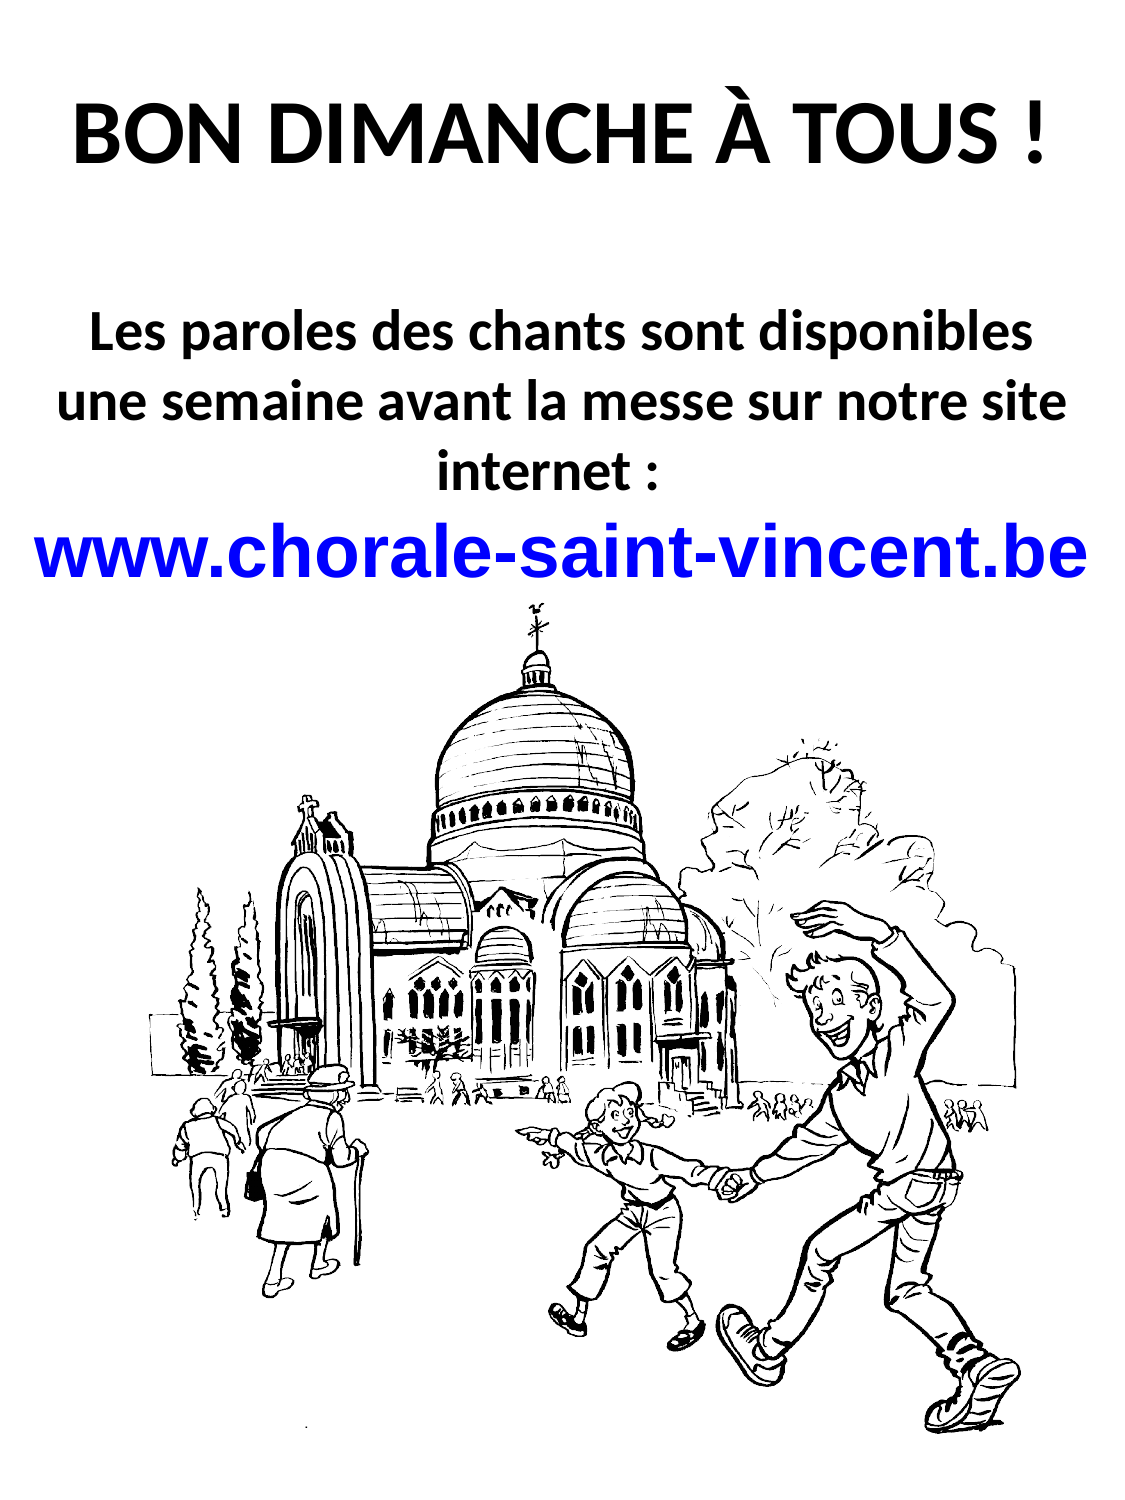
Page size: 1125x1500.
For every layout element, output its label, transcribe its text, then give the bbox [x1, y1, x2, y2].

text_box BON DIMANCHE À TOUS ! Les paroles des chants sont disponibles une semaine avant la messe sur notre site internet : www.chorale-saint-vincent.be [0, 64, 1124, 289]
picture [141, 556, 1027, 1440]
